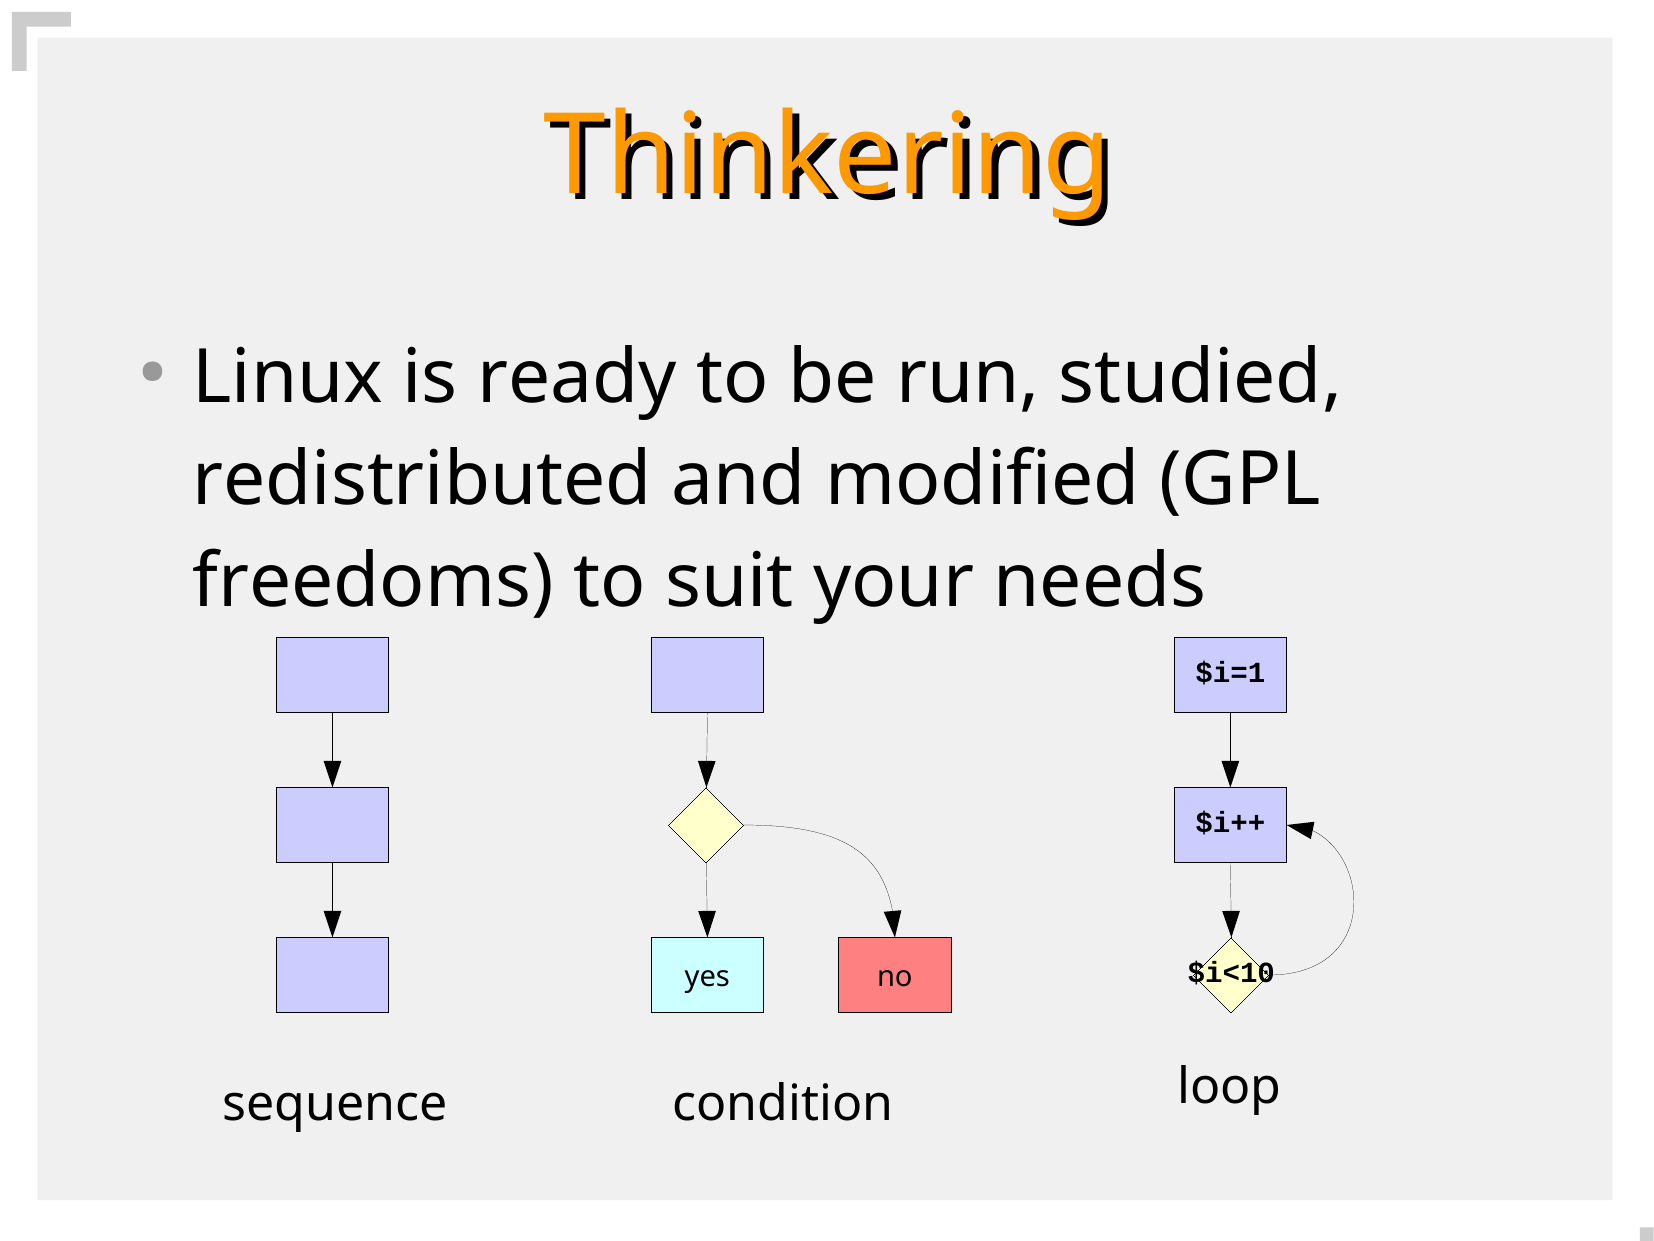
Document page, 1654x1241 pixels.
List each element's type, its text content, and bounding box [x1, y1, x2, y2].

text_box $i<10 [1197, 937, 1262, 1013]
text_box [276, 937, 389, 1013]
text_box [276, 787, 389, 863]
text_box condition [672, 1066, 885, 1126]
text_box no [838, 937, 952, 1013]
text_box yes [651, 937, 764, 1013]
text_box $i=1 [1174, 637, 1287, 713]
text_box [668, 787, 743, 863]
title Thinkering [121, 46, 1534, 254]
text_box [651, 637, 764, 713]
text_box sequence [222, 1066, 437, 1126]
text_box [276, 637, 389, 713]
text_box loop [1177, 1050, 1278, 1109]
text_box $i++ [1174, 787, 1287, 863]
list Linux is ready to be run, studied, redistributed and modified (GPL freedoms) to suit your needs [121, 322, 1561, 584]
